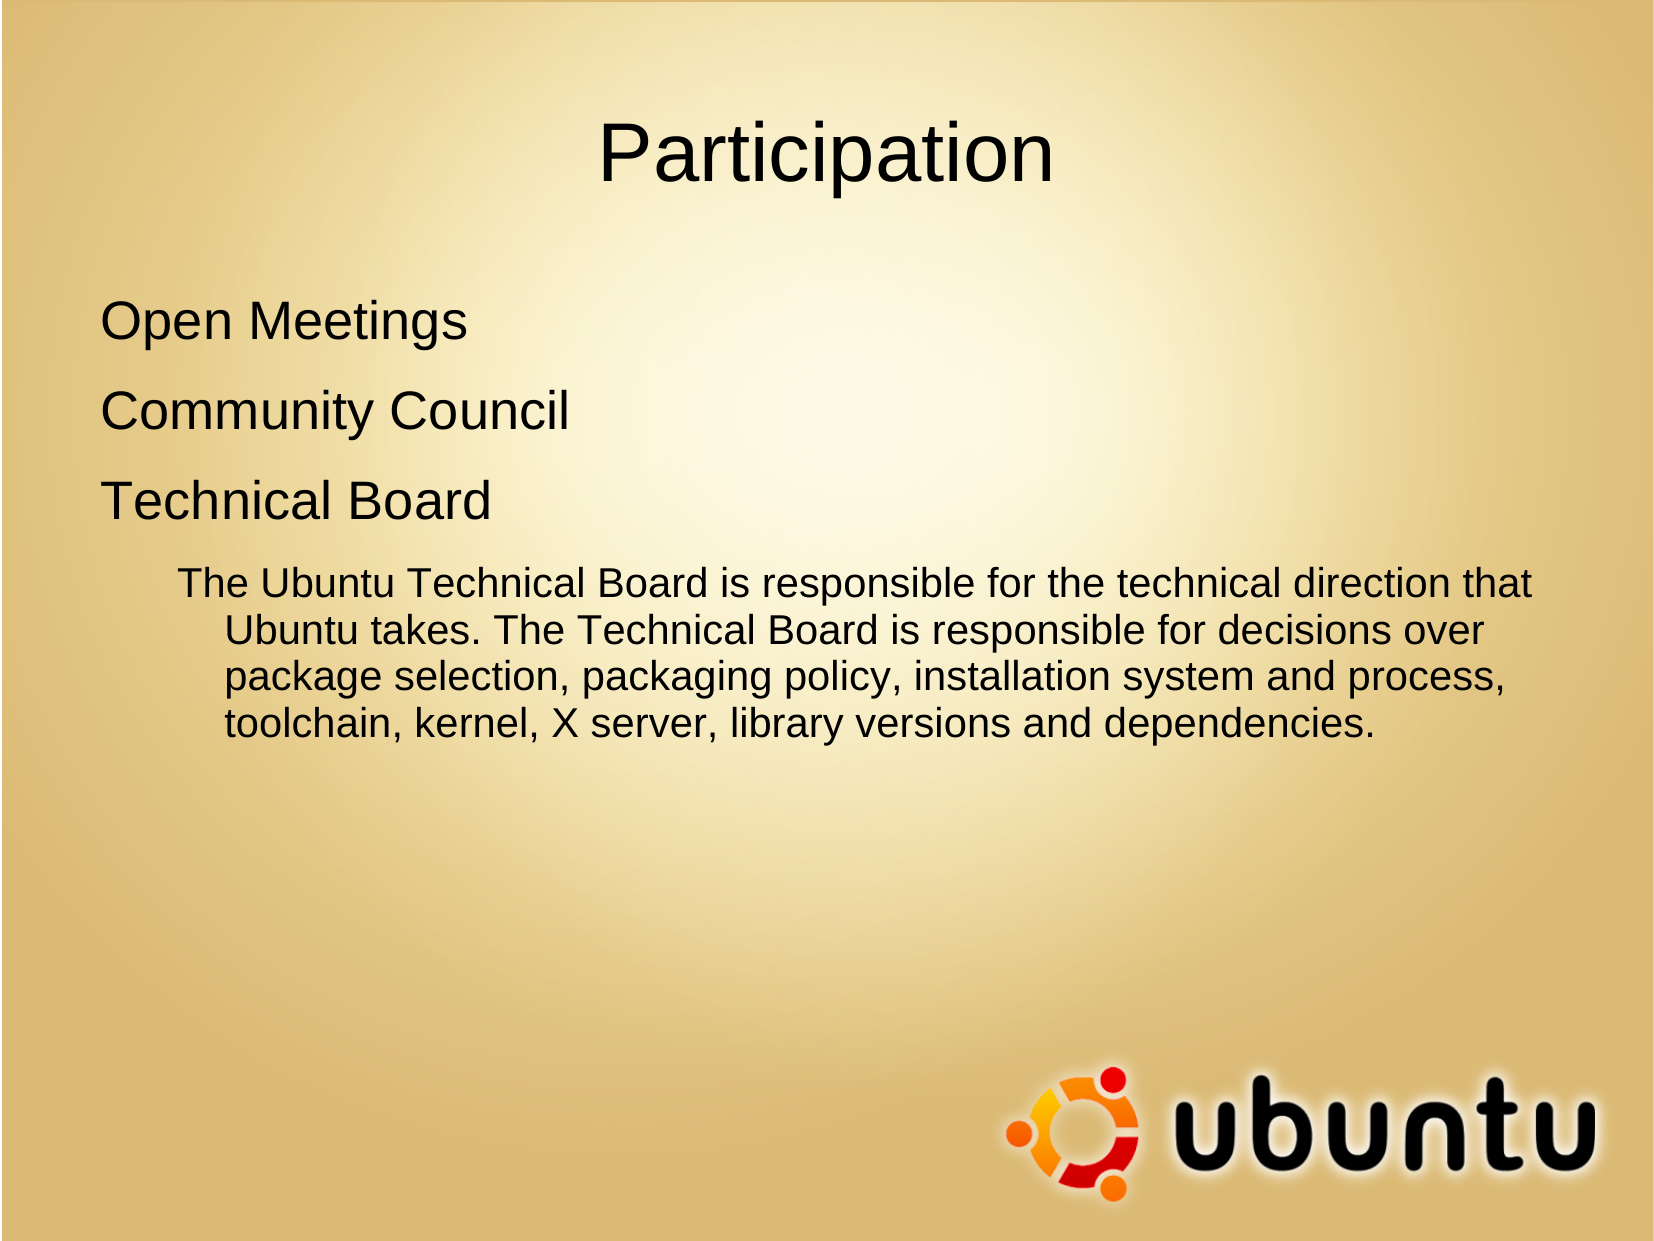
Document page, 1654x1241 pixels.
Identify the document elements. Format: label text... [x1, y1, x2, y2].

picture [2, 0, 1654, 1241]
list Open Meetings Community Council Technical Board The Ubuntu Technical Board is responsible for the technical direction that Ubuntu takes. The Technical Board is responsible for decisions over package selection, packaging policy, installation system and process, toolchain, kernel, X server, library versions and dependencies. [82, 290, 1571, 1109]
title Participation [82, 49, 1571, 257]
